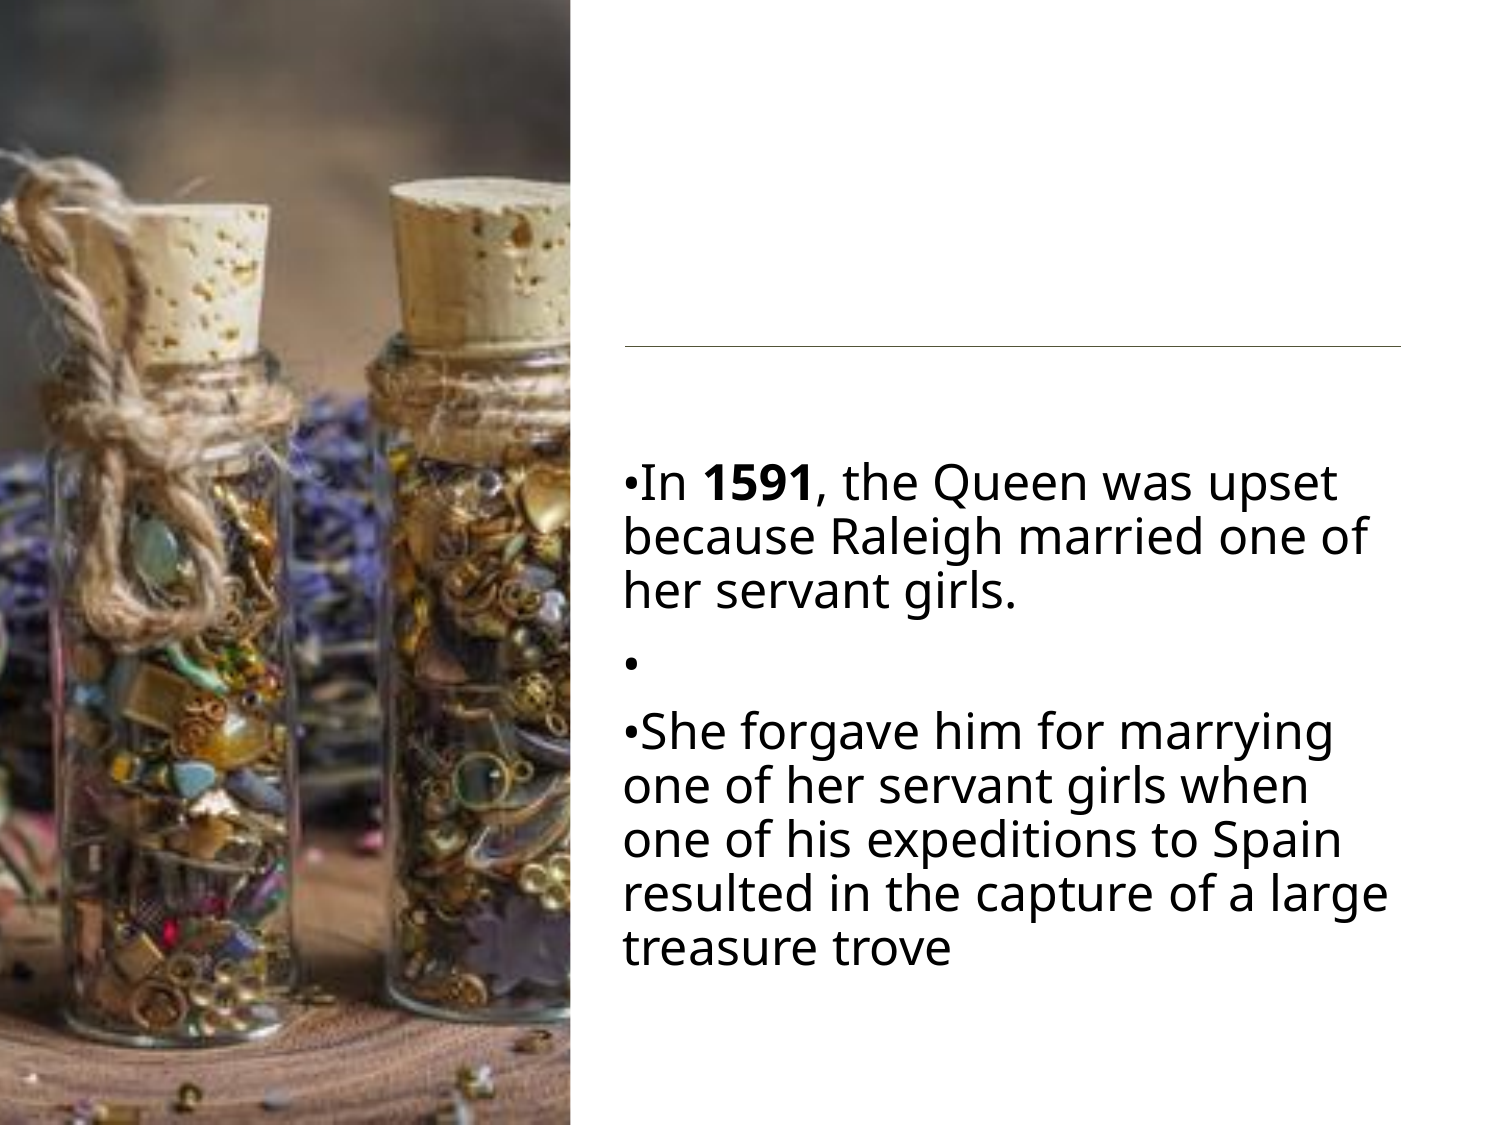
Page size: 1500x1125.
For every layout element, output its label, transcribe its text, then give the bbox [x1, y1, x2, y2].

list In 1591, the Queen was upset because Raleigh married one of her servant girls. She forgave him for marrying one of her servant girls when one of his expeditions to Spain resulted in the capture of a large treasure trove [610, 399, 1422, 1021]
picture [0, 0, 571, 1125]
